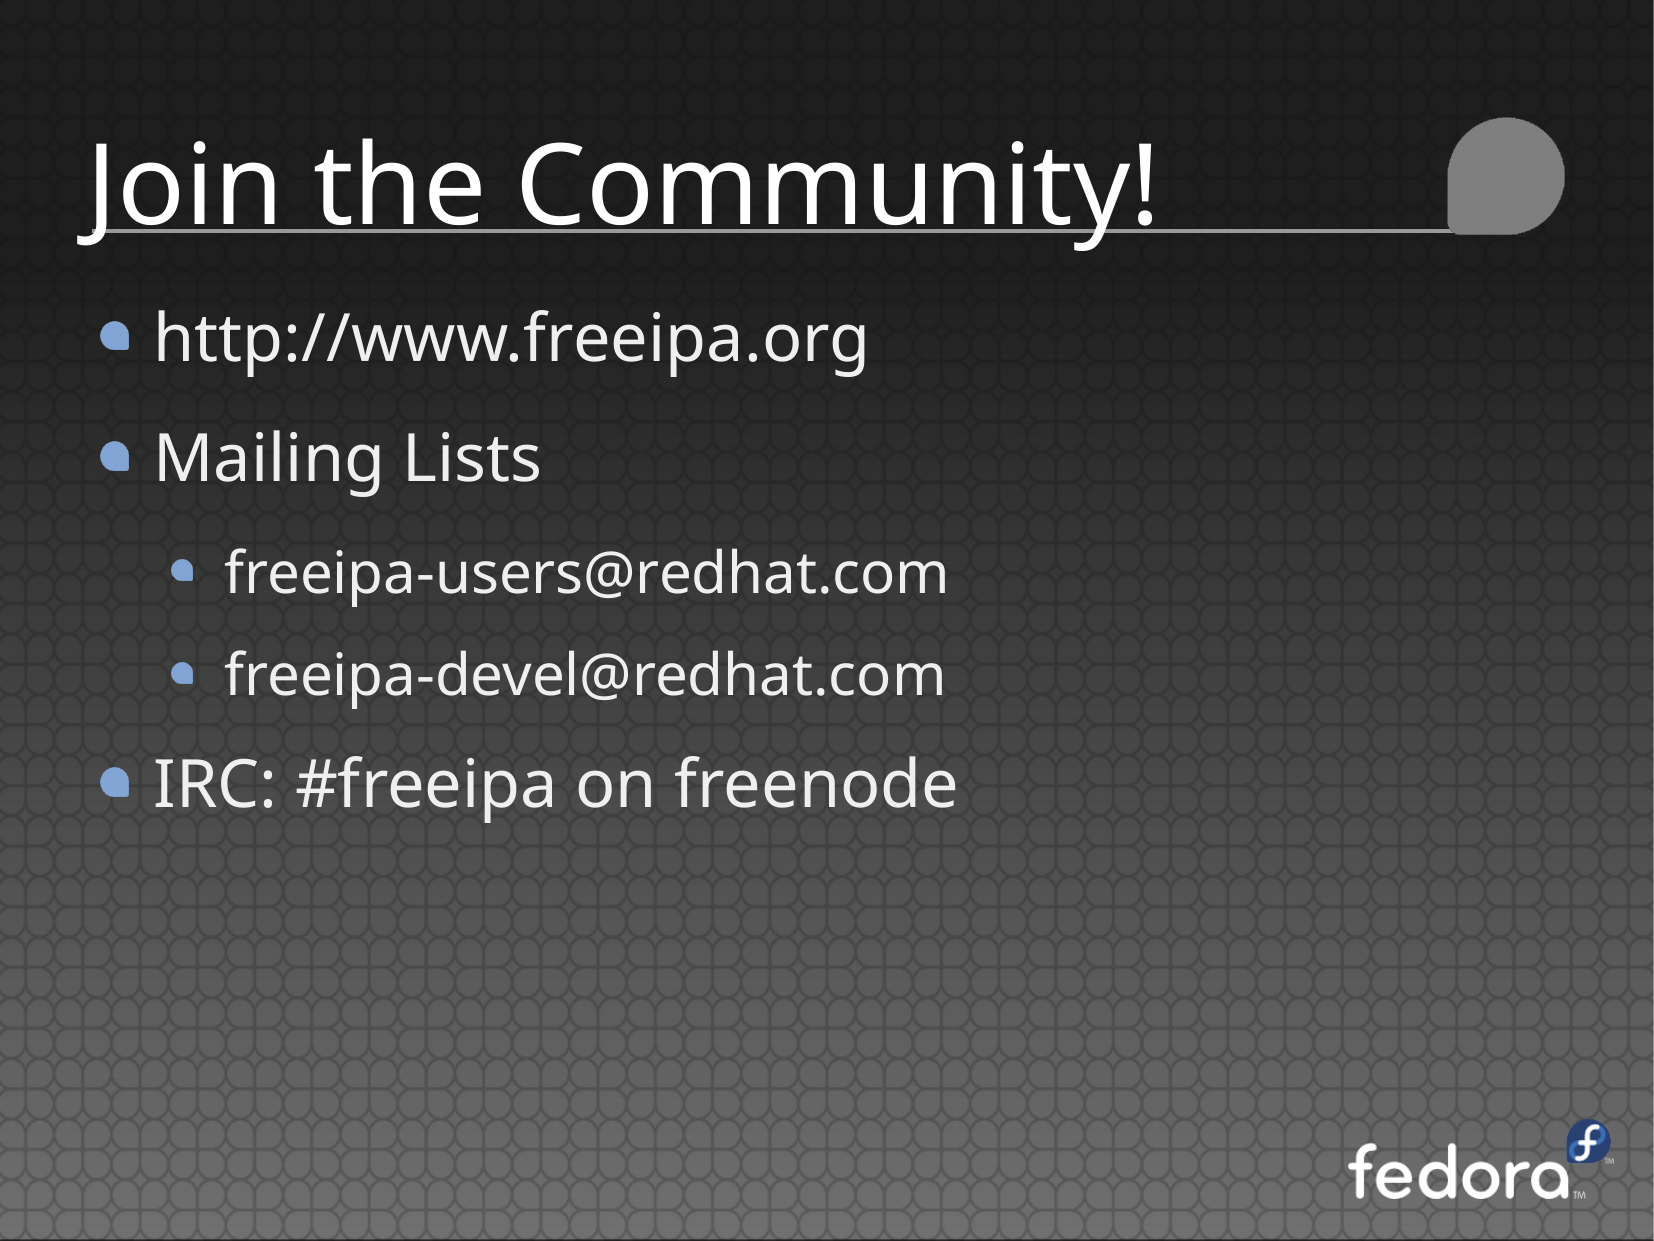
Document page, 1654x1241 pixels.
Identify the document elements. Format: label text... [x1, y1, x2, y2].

title Join the Community! [86, 112, 1576, 249]
list http://www.freeipa.org Mailing Lists freeipa-users@redhat.com freeipa-devel@redhat.com IRC: #freeipa on freenode [82, 290, 1571, 1010]
picture [0, 0, 1654, 1241]
